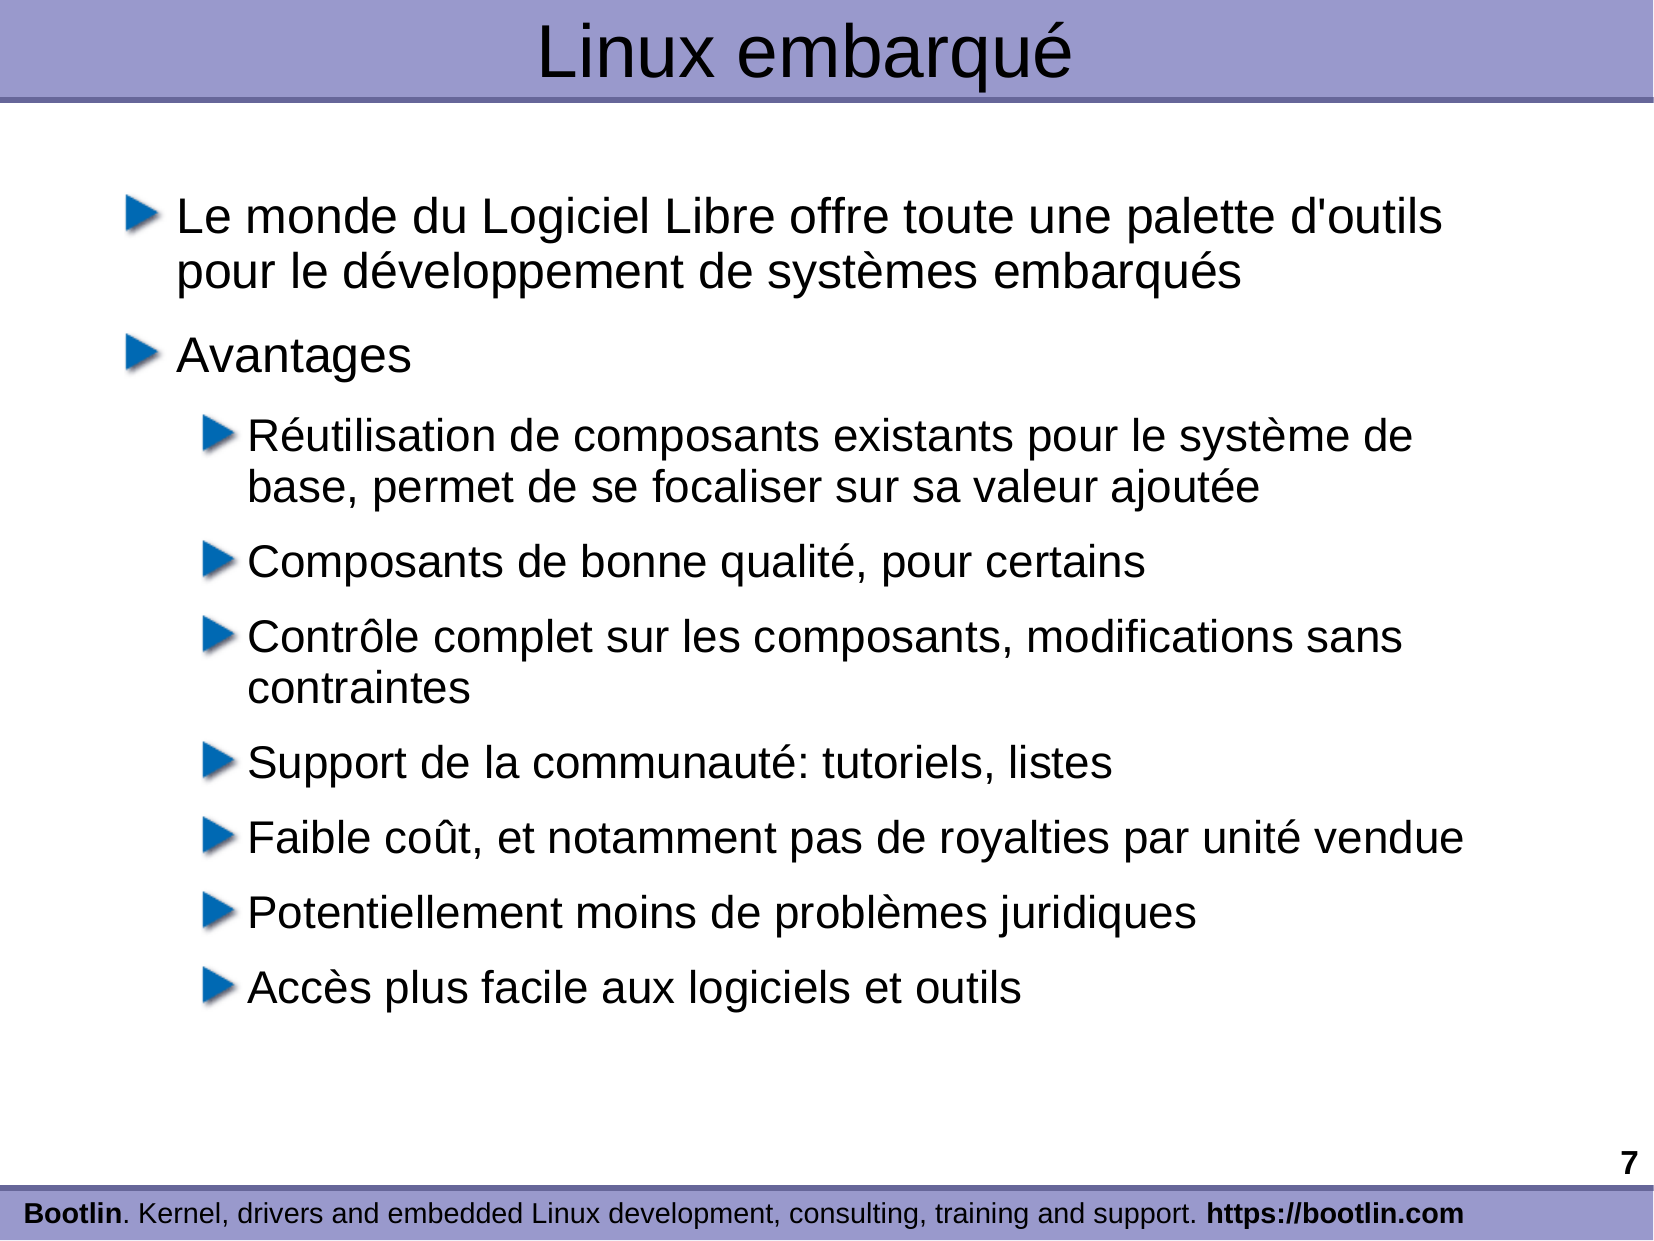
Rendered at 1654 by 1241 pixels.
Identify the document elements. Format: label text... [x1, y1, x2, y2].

title Linux embarqué [60, 5, 1551, 97]
list Le monde du Logiciel Libre offre toute une palette d'outils pour le développement de systèmes embarqués Avantages Réutilisation de composants existants pour le système de base, permet de se focaliser sur sa valeur ajoutée Composants de bonne qualité, pour certains Contrôle complet sur les composants, modifications sans contraintes Support de la communauté: tutoriels, listes Faible coût, et notamment pas de royalties par unité vendue Potentiellement moins de problèmes juridiques Accès plus facile aux logiciels et outils [105, 188, 1518, 1084]
